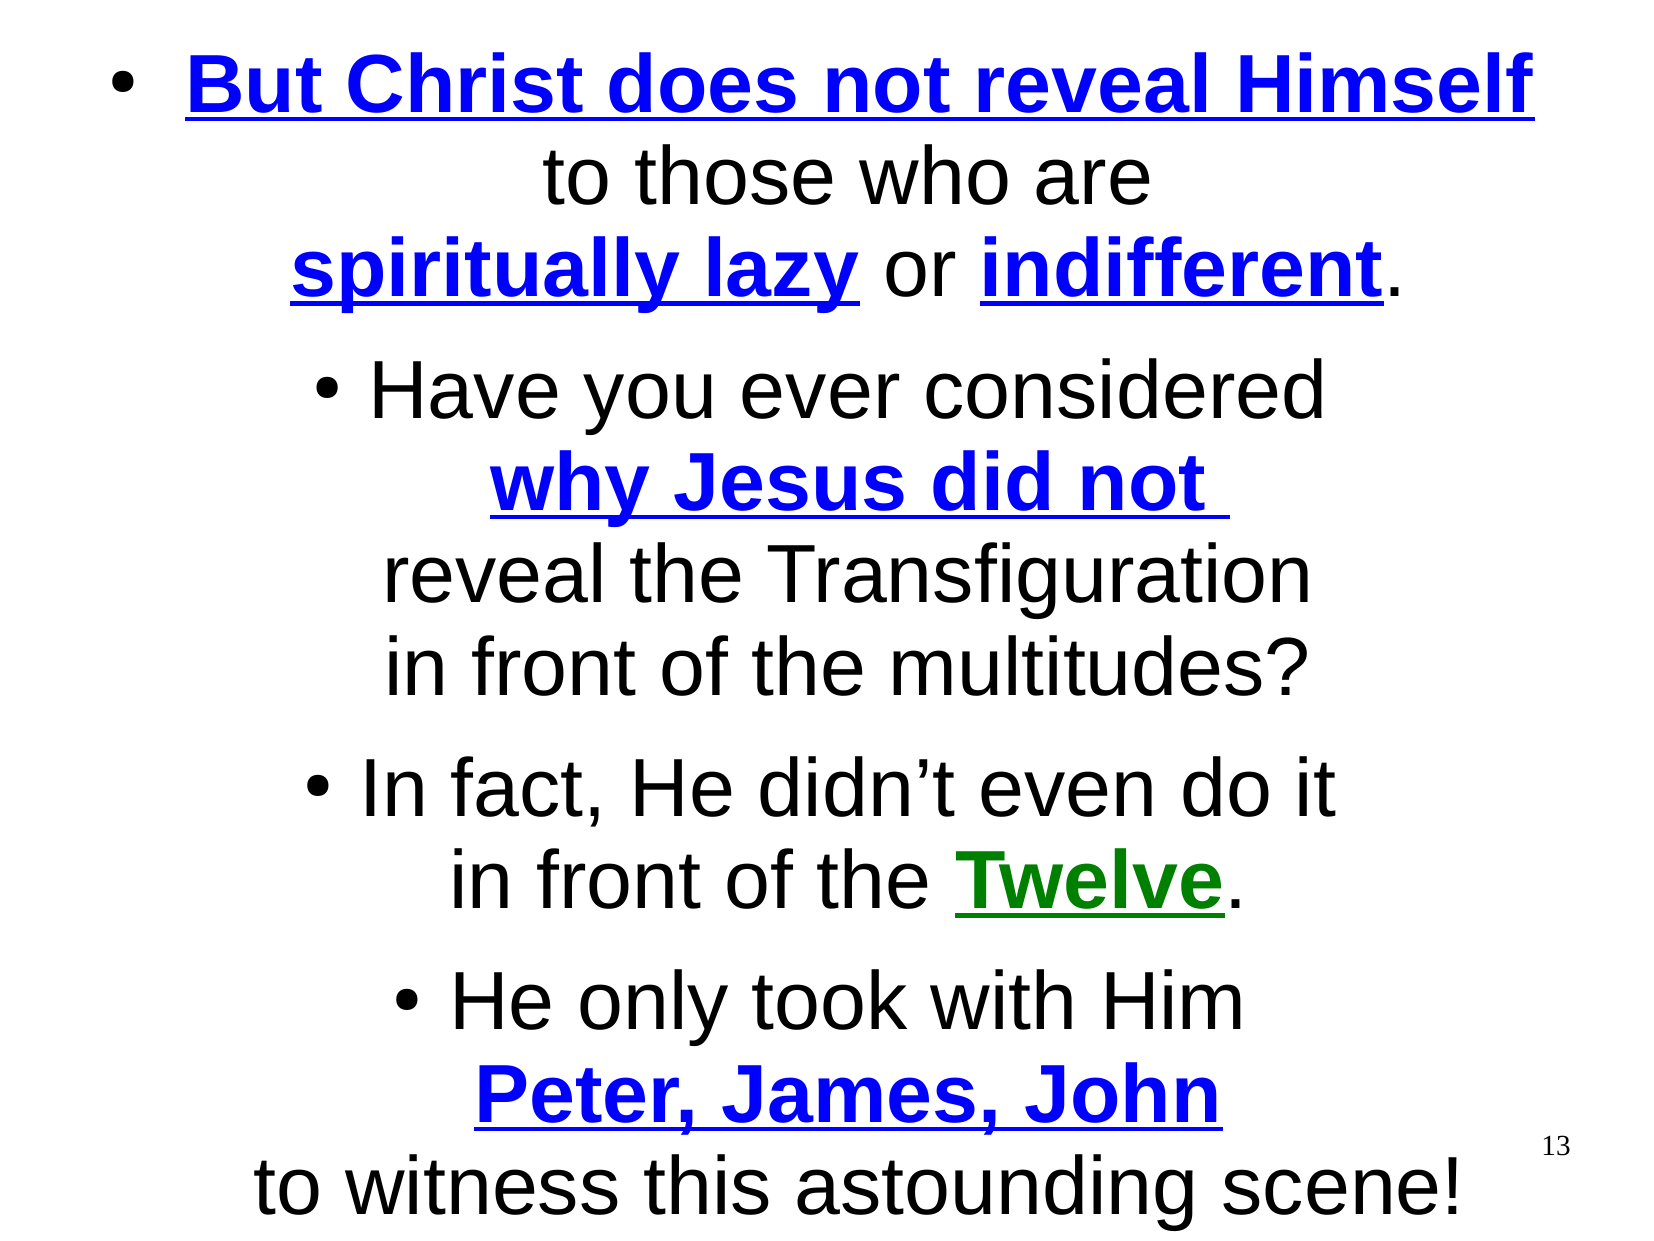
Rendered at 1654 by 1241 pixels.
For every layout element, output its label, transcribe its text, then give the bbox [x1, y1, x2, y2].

list But Christ does not reveal Himself to those who are spiritually lazy or indifferent. Have you ever considered why Jesus did not reveal the Transfiguration in front of the multitudes? In fact, He didn’t even do it in front of the Twelve. He only took with Him Peter, James, John to witness this astounding scene! [37, 37, 1613, 1238]
